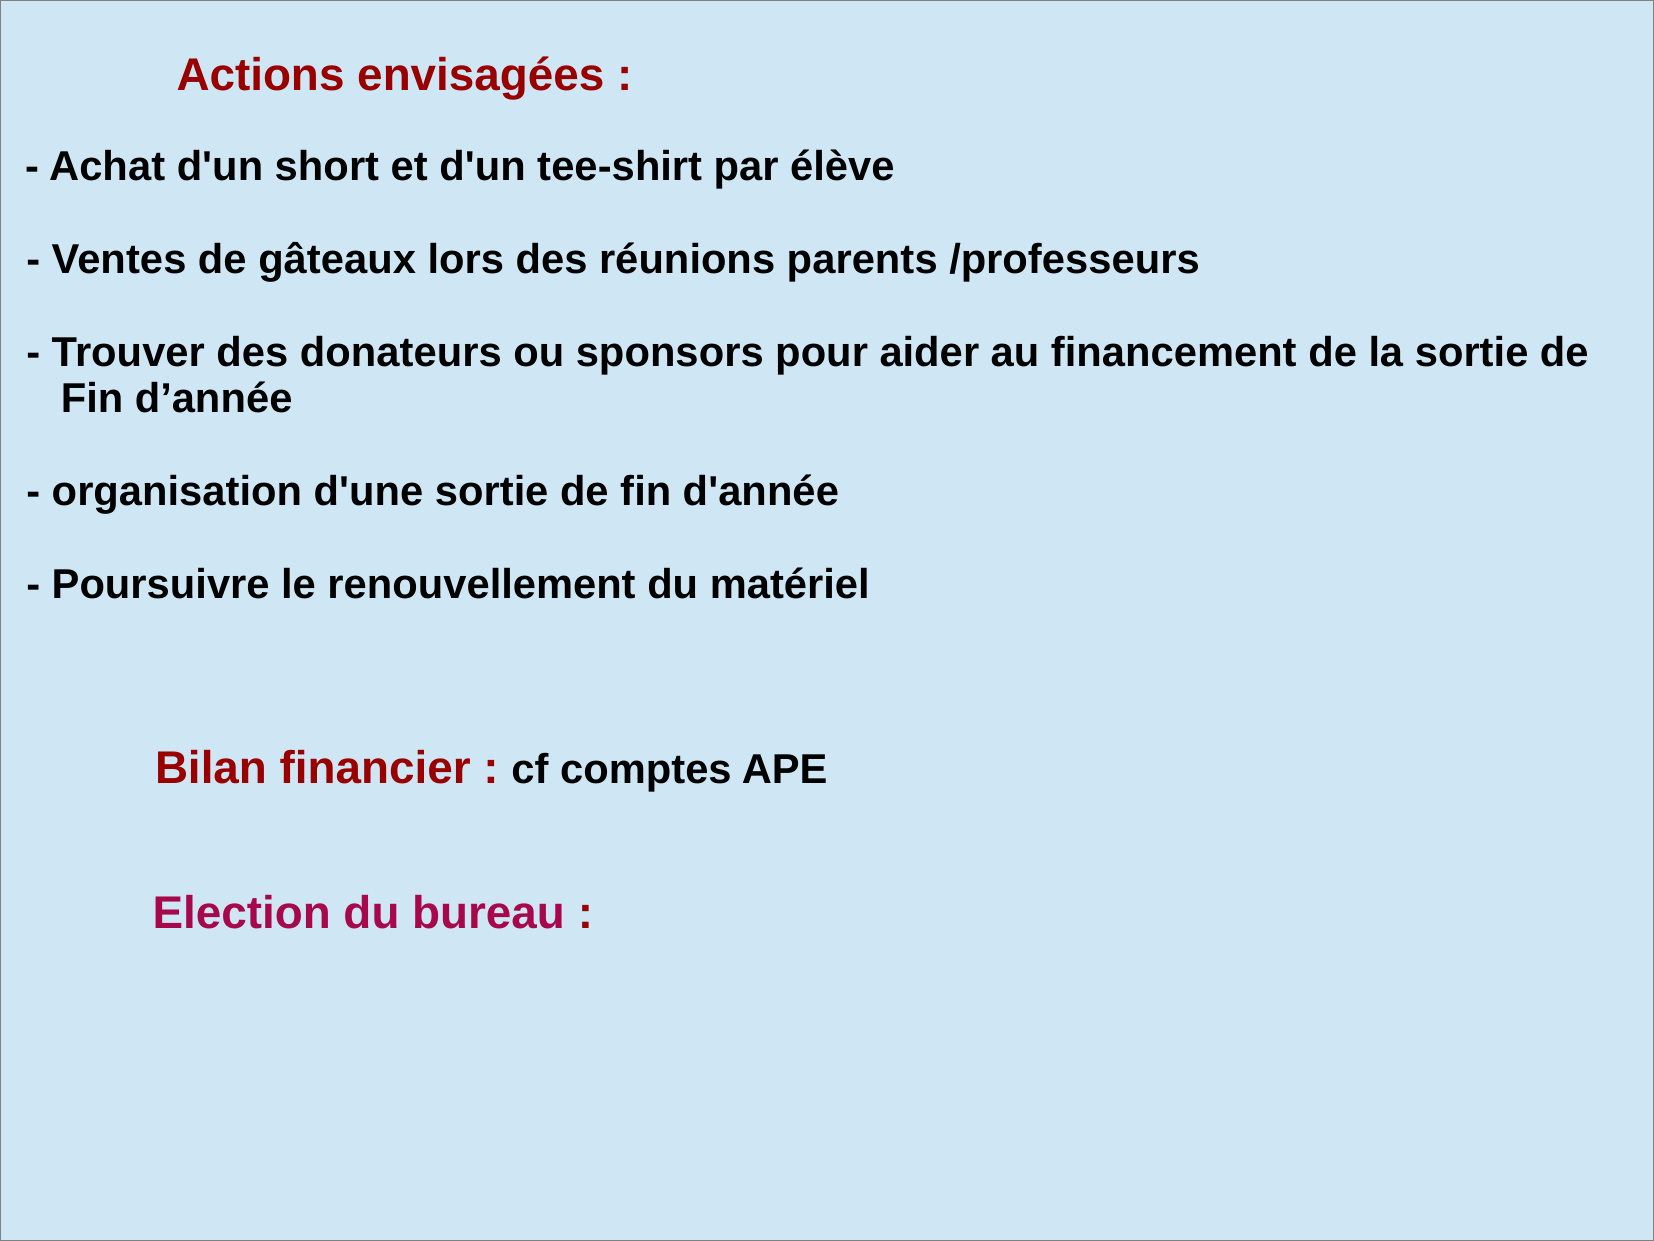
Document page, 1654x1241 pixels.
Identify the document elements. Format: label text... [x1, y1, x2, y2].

text_box Actions envisagées : - Achat d'un short et d'un tee-shirt par élève - Ventes de gâteaux lors des réunions parents /professeurs - Trouver des donateurs ou sponsors pour aider au financement de la sortie de Fin d’année - organisation d'une sortie de fin d'année - Poursuivre le renouvellement du matériel Bilan financier : cf comptes APE Election du bureau : [0, 0, 1654, 1241]
